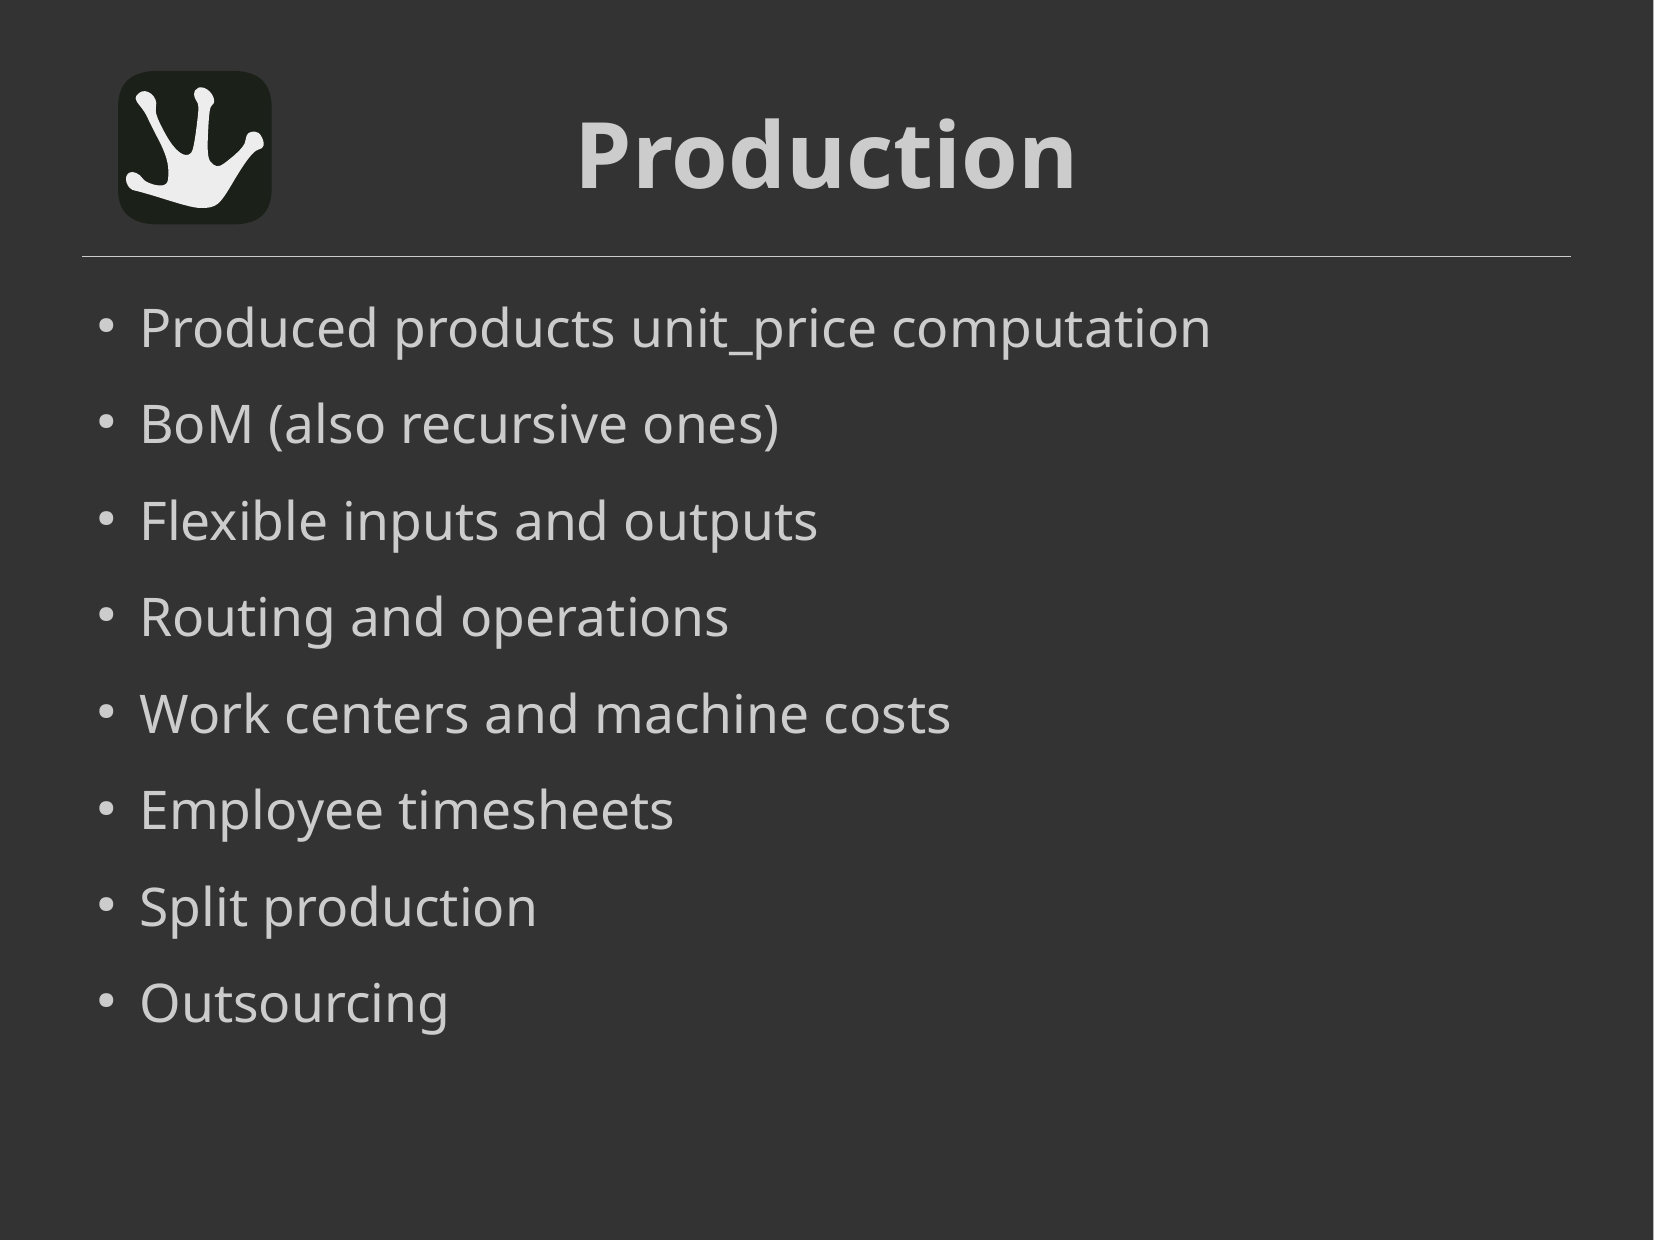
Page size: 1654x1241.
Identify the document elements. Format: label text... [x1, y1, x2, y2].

picture [118, 70, 272, 225]
list Produced products unit_price computation BoM (also recursive ones) Flexible inputs and outputs Routing and operations Work centers and machine costs Employee timesheets Split production Outsourcing [82, 290, 1571, 1111]
title Production [82, 49, 1571, 257]
